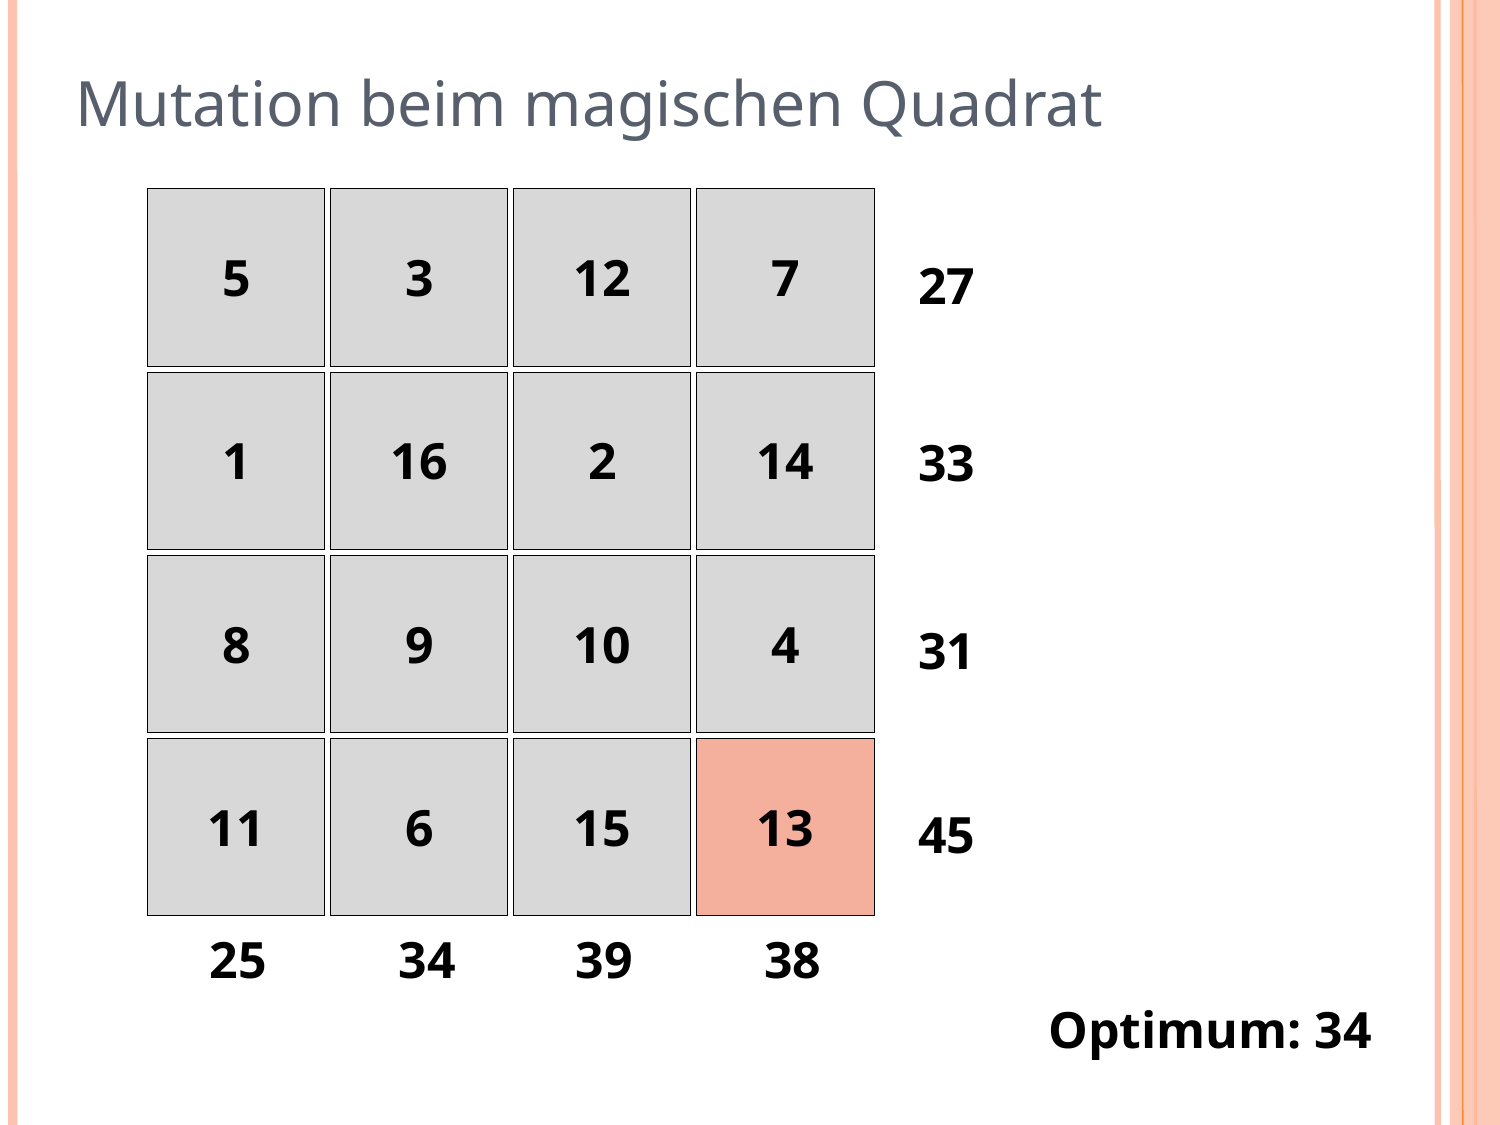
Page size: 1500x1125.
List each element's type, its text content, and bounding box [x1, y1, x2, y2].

text_box 38 [749, 916, 904, 1001]
text_box 2 [513, 372, 691, 550]
text_box 34 [383, 916, 538, 1001]
text_box 9 [330, 555, 508, 733]
text_box 31 [903, 608, 1058, 693]
text_box 1 [147, 372, 325, 550]
text_box 4 [696, 555, 875, 733]
text_box 6 [330, 738, 508, 916]
text_box 27 [903, 243, 1058, 328]
text_box 14 [696, 372, 875, 550]
text_box 3 [330, 188, 508, 367]
text_box 5 [147, 188, 325, 367]
text_box 13 [696, 738, 875, 916]
title Mutation beim magischen Quadrat [75, 0, 1471, 185]
text_box 11 [147, 738, 325, 916]
text_box 33 [903, 420, 1058, 505]
text_box Optimum: 34 [1033, 987, 1418, 1072]
text_box 15 [513, 738, 691, 916]
text_box 39 [560, 916, 715, 1001]
text_box 16 [330, 372, 508, 550]
text_box 12 [513, 188, 691, 367]
text_box 45 [903, 792, 1058, 877]
text_box 7 [696, 188, 875, 367]
text_box 25 [194, 916, 349, 1001]
text_box 8 [147, 555, 325, 733]
text_box 10 [513, 555, 691, 733]
